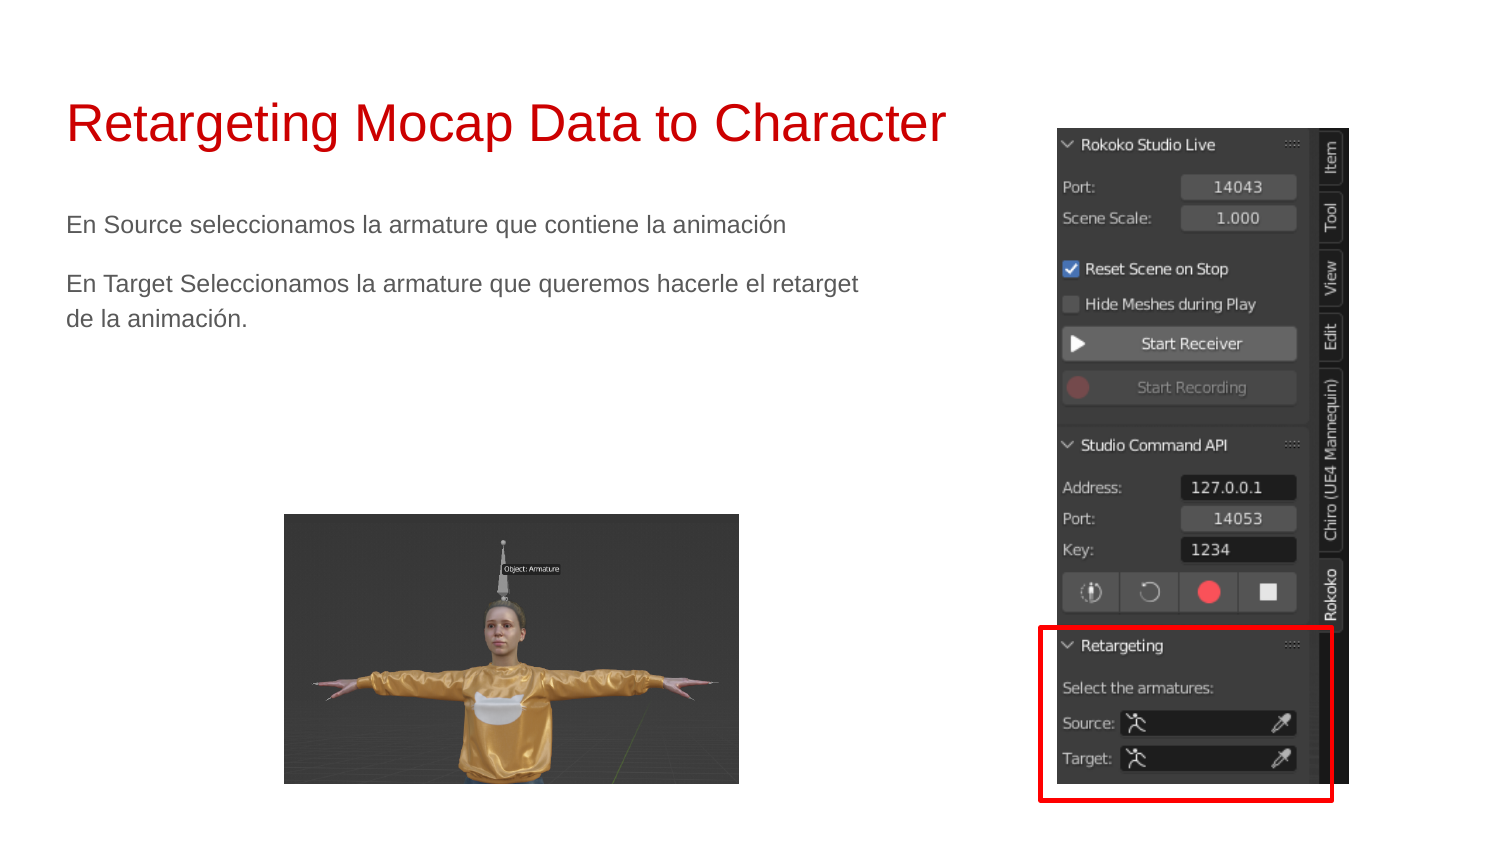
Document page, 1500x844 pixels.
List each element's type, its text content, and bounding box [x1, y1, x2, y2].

picture [284, 514, 739, 784]
list En Source seleccionamos la armature que contiene la animación En Target Seleccionamos la armature que queremos hacerle el retarget de la animación. [51, 189, 892, 750]
title Retargeting Mocap Data to Character [51, 72, 1449, 167]
picture [1057, 630, 1330, 784]
picture [1057, 128, 1349, 784]
